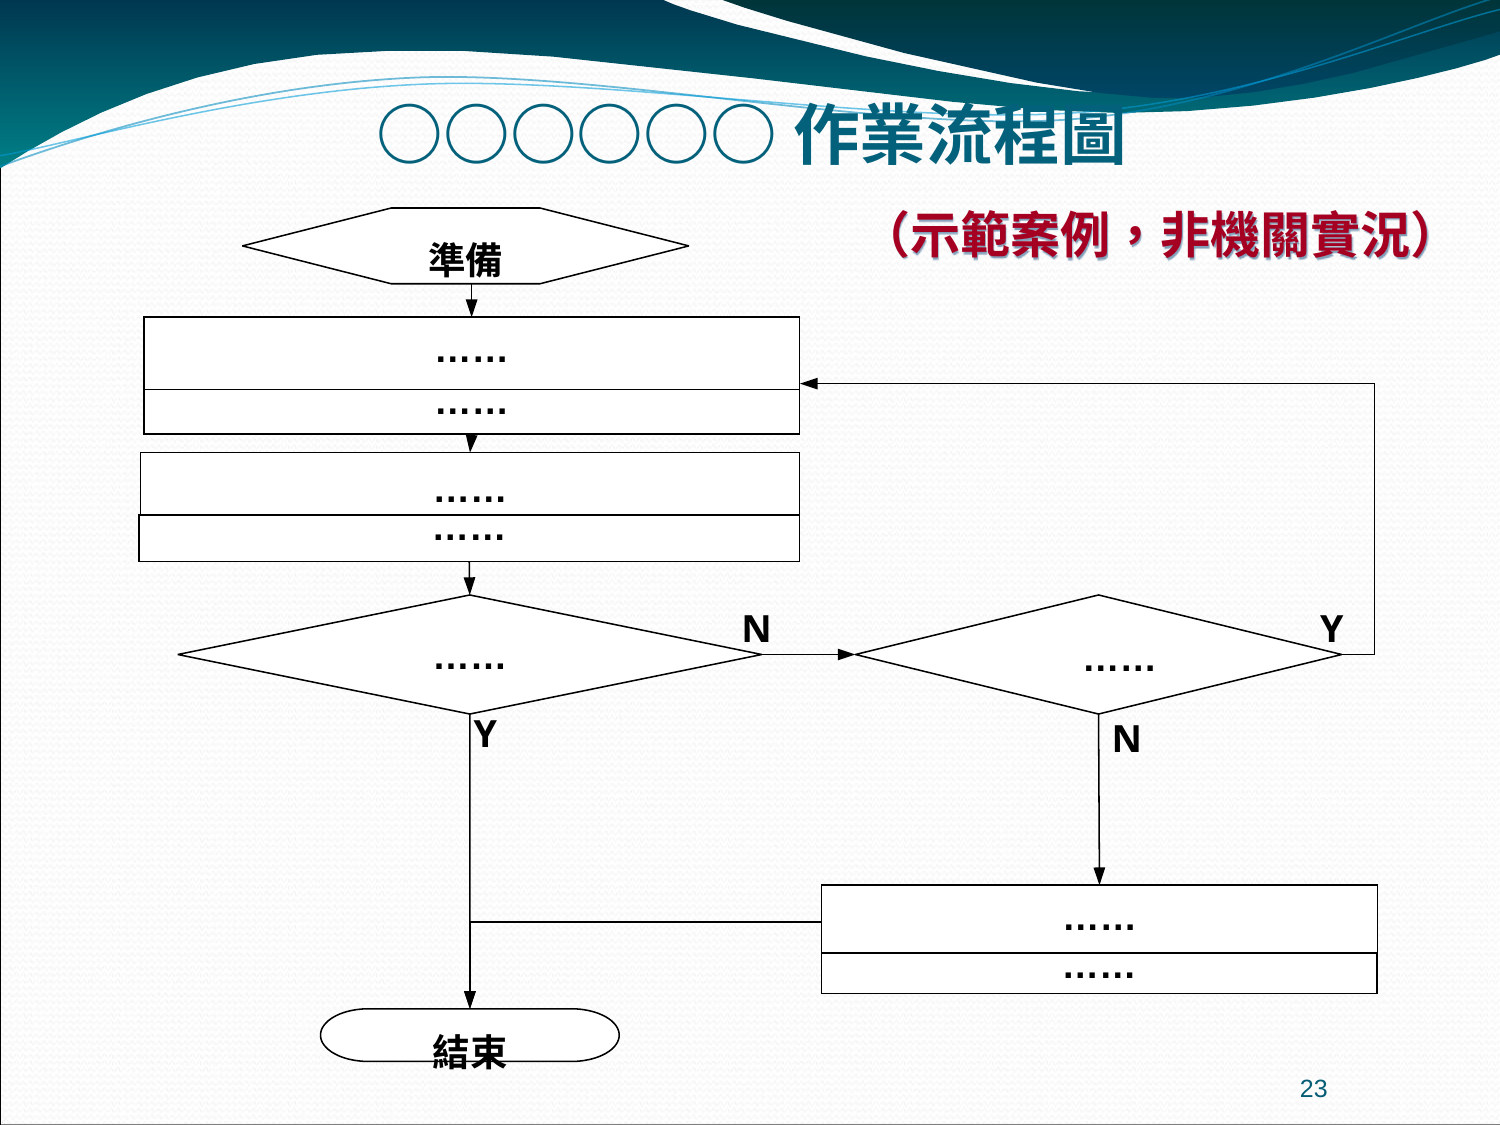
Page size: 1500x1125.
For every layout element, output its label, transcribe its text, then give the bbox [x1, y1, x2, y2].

text_box 準備 [242, 207, 689, 284]
title ○○○○○○作業流程圖 [76, 42, 1427, 173]
text_box （示範案例，非機關實況） [821, 196, 1500, 271]
text_box …… [821, 952, 1377, 994]
text_box [1299, 1042, 1426, 1103]
text_box [1293, 642, 1342, 667]
text_box 結束 [320, 1008, 620, 1062]
text_box …… [946, 626, 1293, 687]
text_box Y [458, 702, 538, 743]
text_box [971, 594, 1226, 626]
text_box …… [822, 885, 1377, 952]
text_box …… [141, 453, 799, 514]
text_box N [1096, 707, 1212, 769]
text_box Y [1305, 597, 1384, 638]
text_box [988, 687, 1209, 715]
text_box …… [177, 594, 740, 712]
text_box …… [144, 389, 800, 434]
text_box [855, 632, 946, 677]
text_box …… [139, 515, 800, 562]
text_box …… [144, 317, 800, 389]
text_box N [726, 597, 842, 659]
